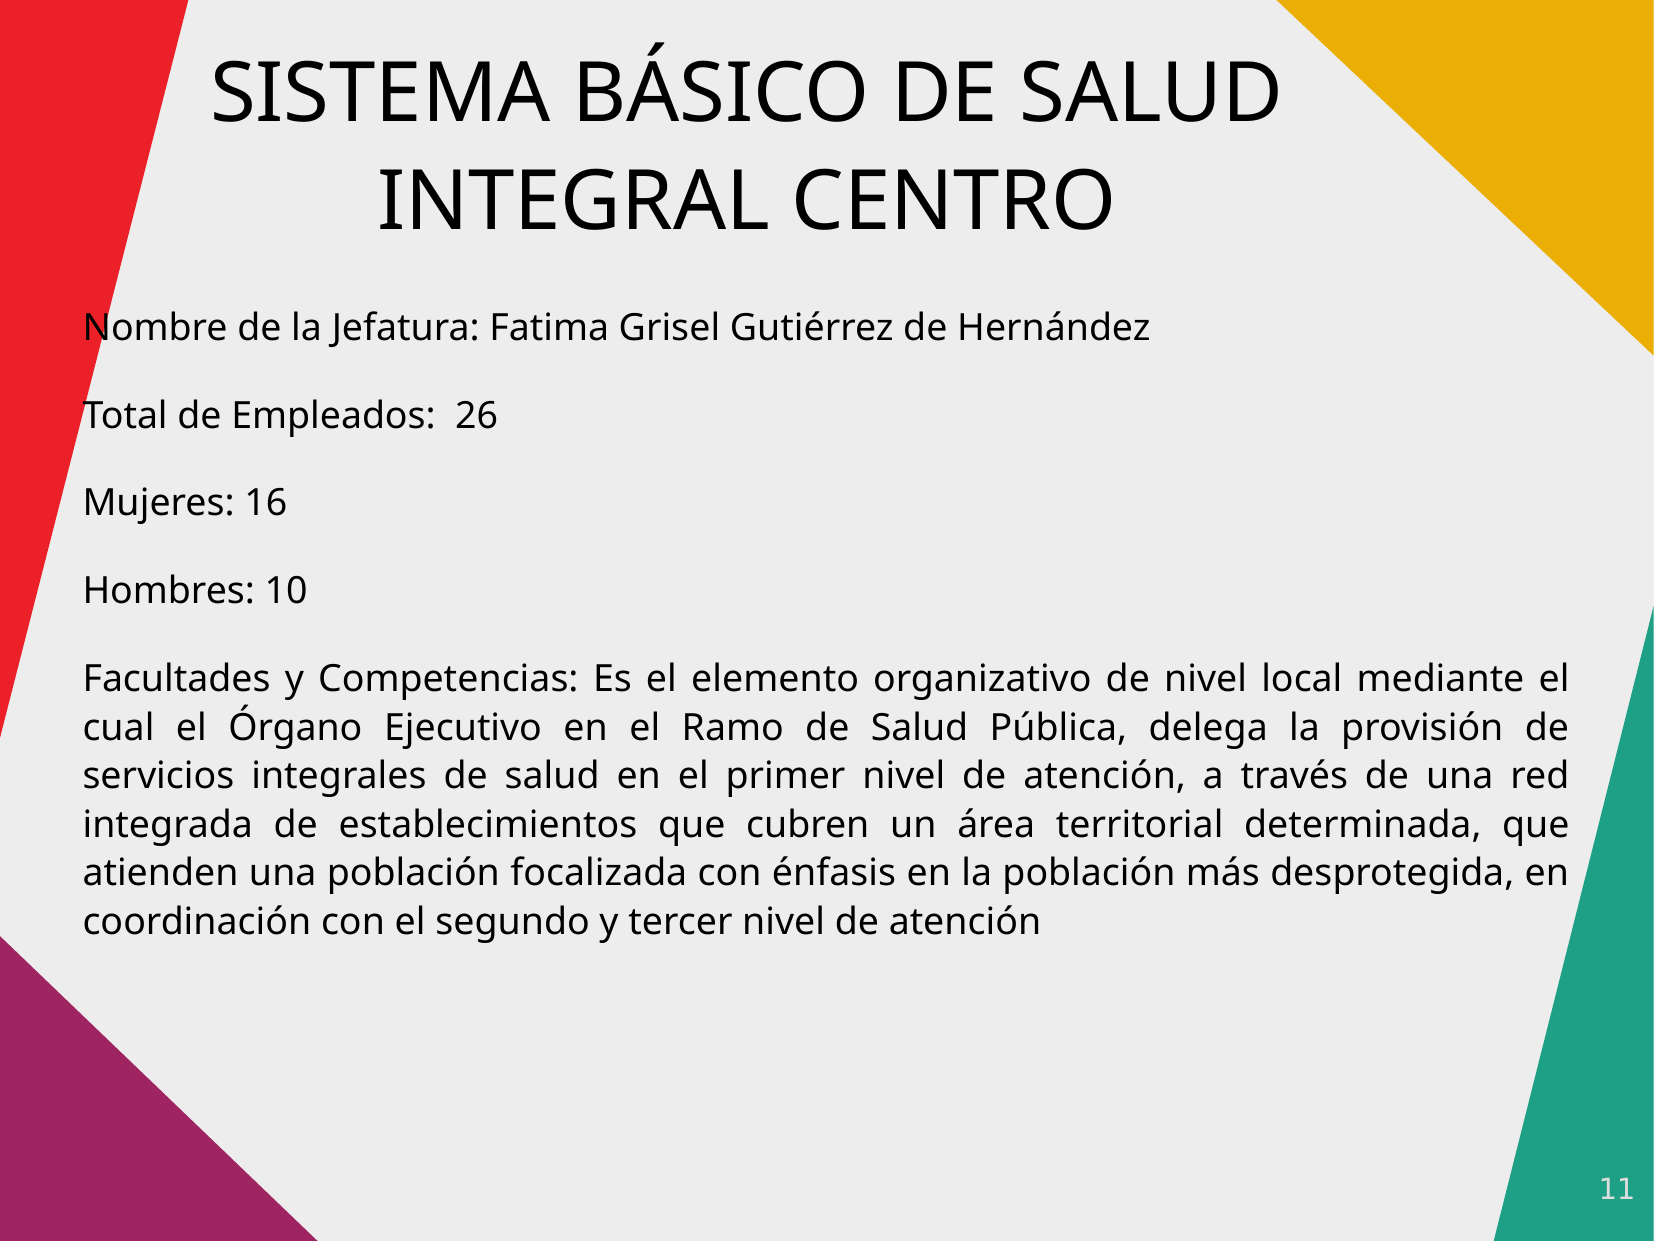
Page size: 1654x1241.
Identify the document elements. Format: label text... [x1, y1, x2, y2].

text_box Nombre de la Jefatura: Fatima Grisel Gutiérrez de Hernández Total de Empleados: 26 Mujeres: 16 Hombres: 10 Facultades y Competencias: Es el elemento organizativo de nivel local mediante el cual el Órgano Ejecutivo en el Ramo de Salud Pública, delega la provisión de servicios integrales de salud en el primer nivel de atención, a través de una red integrada de establecimientos que cubren un área territorial determinada, que atienden una población focalizada con énfasis en la población más desprotegida, en coordinación con el segundo y tercer nivel de atención [82, 299, 1571, 1019]
title SISTEMA BÁSICO DE SALUD INTEGRAL CENTRO [82, 30, 1412, 246]
